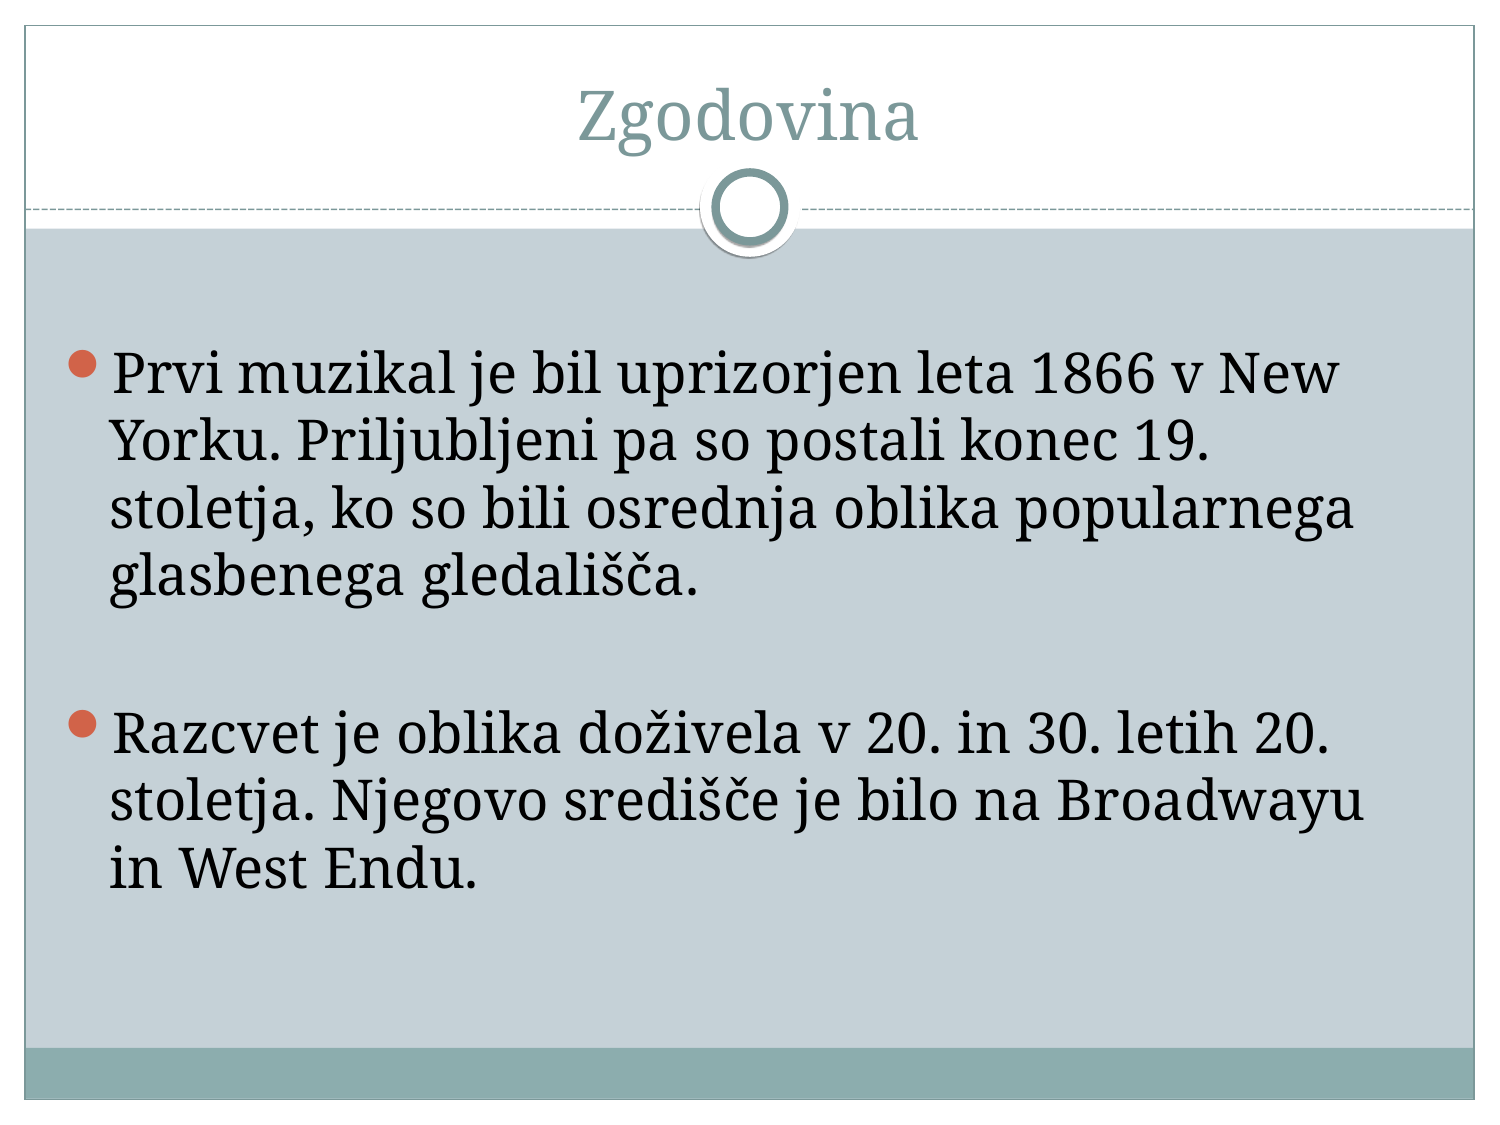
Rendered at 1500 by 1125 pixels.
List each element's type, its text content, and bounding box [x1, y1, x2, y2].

title Zgodovina [49, 37, 1450, 162]
list Prvi muzikal je bil uprizorjen leta 1866 v New Yorku. Priljubljeni pa so postali konec 19. stoletja, ko so bili osrednja oblika popularnega glasbenega gledališča. Razcvet je oblika doživela v 20. in 30. letih 20. stoletja. Njegovo središče je bilo na Broadwayu in West Endu. [49, 250, 1445, 1001]
